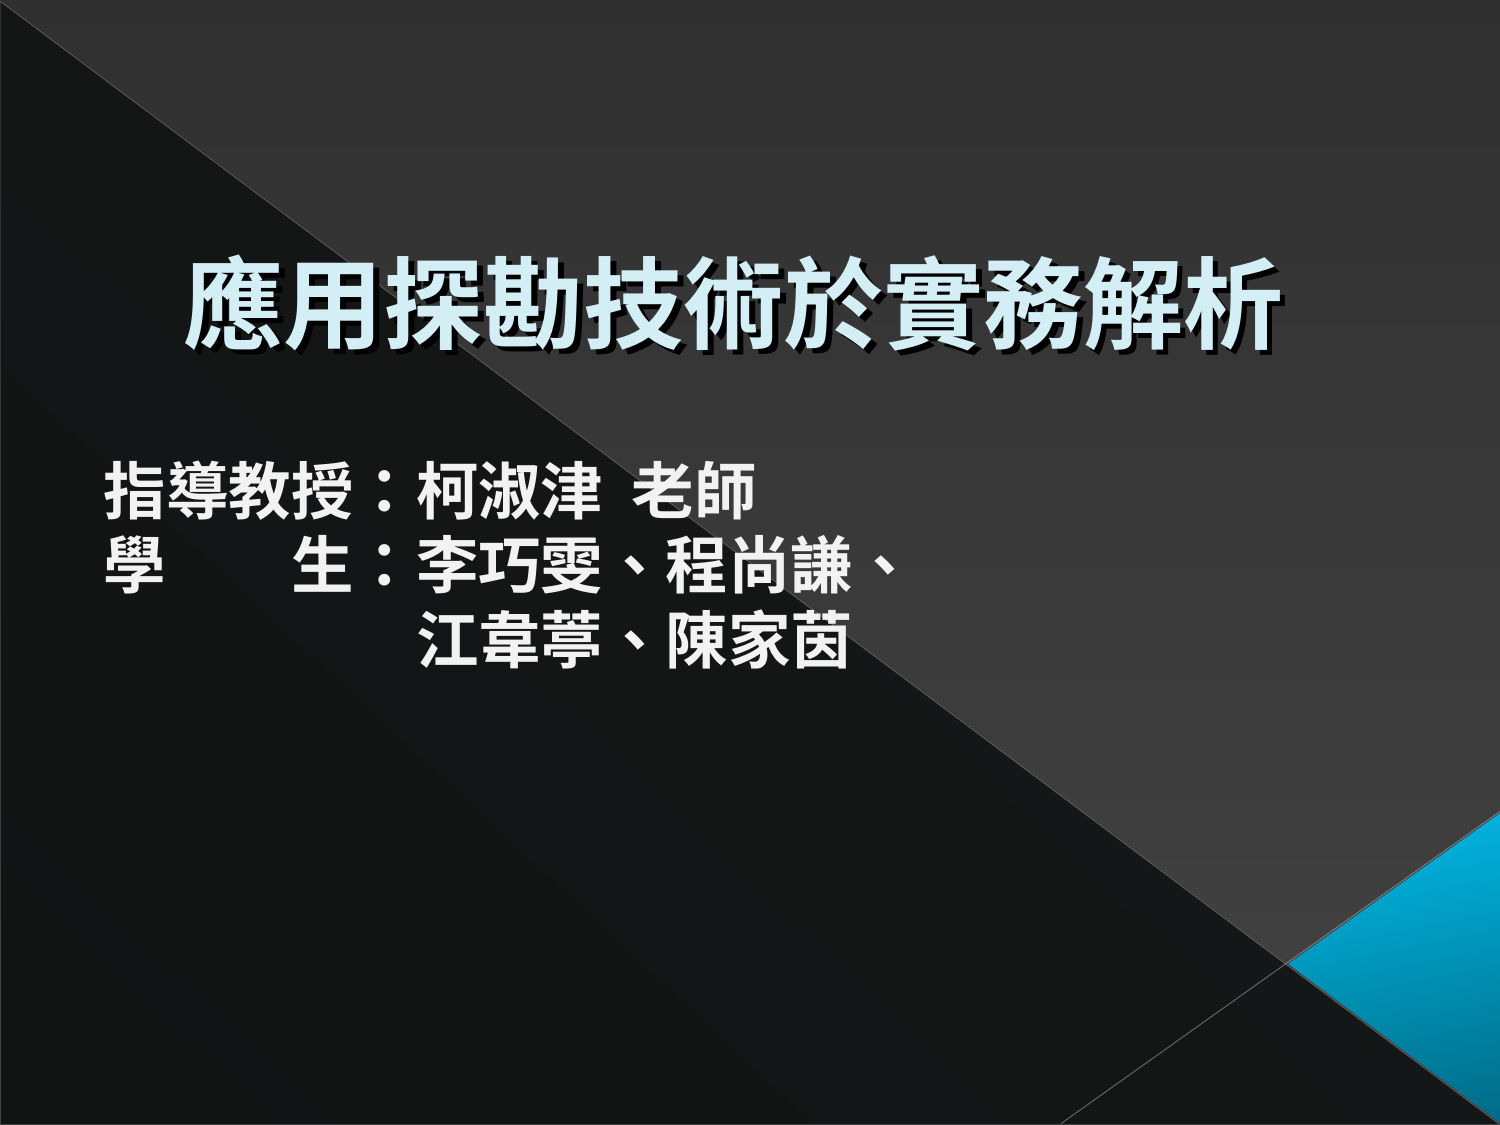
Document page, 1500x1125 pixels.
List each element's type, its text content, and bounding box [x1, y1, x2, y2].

title 應用探勘技術於實務解析 [88, 127, 1412, 369]
subtitle 指導教授：柯淑津 老師 學 生：李巧雯、程尚謙、 江韋葶、陳家茵 [88, 369, 1412, 764]
